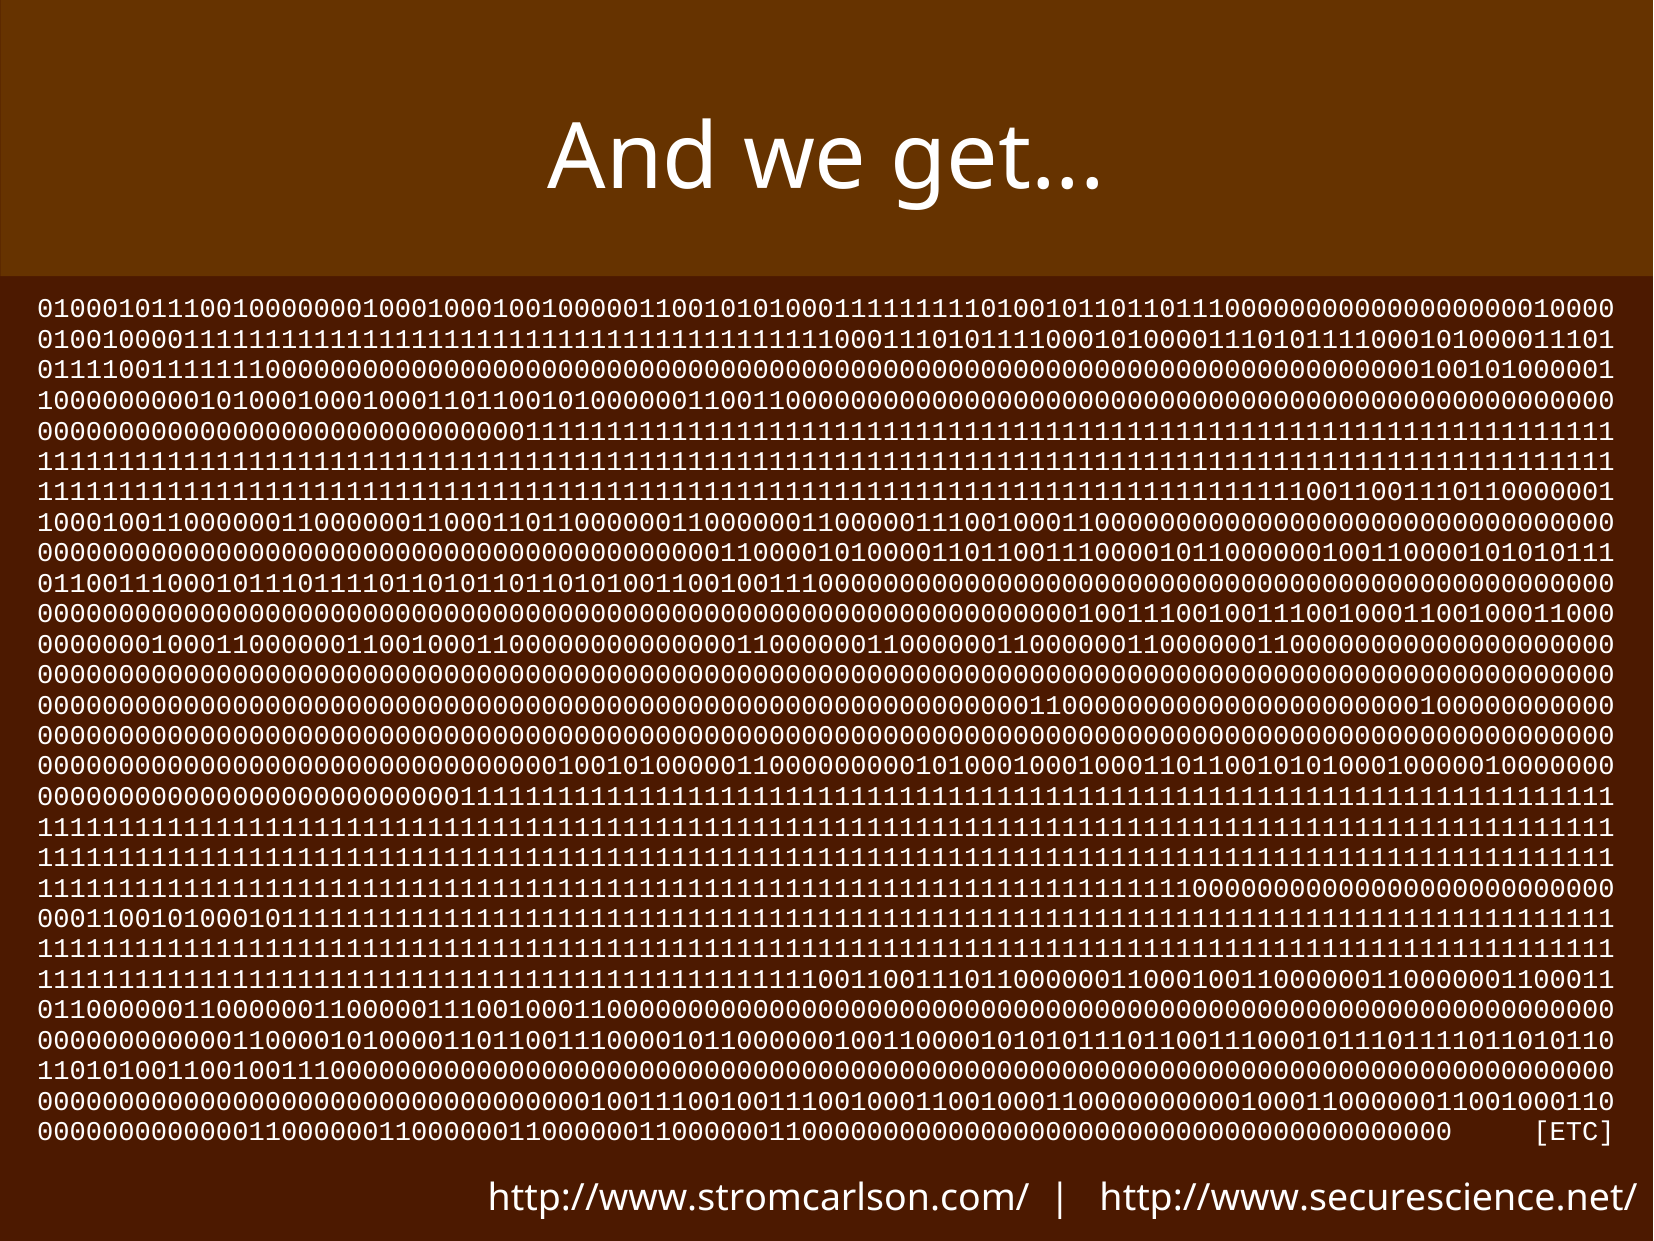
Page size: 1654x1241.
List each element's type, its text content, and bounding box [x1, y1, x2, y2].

text_box 010001011100100000001000100010010000011001010100011111111101001011011011100000000000000000001000001001000011111111111111111111111111111111111111110001110101111000101000011101011110001010000111010111100111111100000000000000000000000000000000000000000000000000000000000000000000000100101000001100000000010100010001000110110010100000011001100000000000000000000000000000000000000000000000000000000000000000000000000000000011111111111111111111111111111111111111111111111111111111111111111111111111111111111111111111111111111111111111111111111111111111111111111111111111111111111111111111111111111111111111111111111111111111111111111111111111111111111111111111111111001100111011000000110001001100000011000000110001101100000011000000110000011100100011000000000000000000000000000000000000000000000000000000000000000000000000001100001010000110110011100001011000000100110000101010111011001110001011101111011010110110101001100100111000000000000000000000000000000000000000000000000000000000000000000000000000000000000000000000000000000000000000001001110010011100100011001000110000000000100011000000110010001100000000000000110000001100000011000000110000001100000000000000000000000000000000000000000000000000000000000000000000000000000000000000000000000000000000000000000000000000000000000000000000000000000000000000000000000000000000001100000000000000000000001000000000000000000000000000000000000000000000000000000000000000000000000000000000000000000000000000000000000000000000000000000000000000000001001010000011000000000101000100010001101100101010001000001000000000000000000000000000000000111111111111111111111111111111111111111111111111111111111111111111111111111111111111111111111111111111111111111111111111111111111111111111111111111111111111111111111111111111111111111111111111111111111111111111111111111111111111111111111111111111111111111111111111111111111111111111111111111111111111111111111111111111111111111111111111000000000000000000000000000001100101000101111111111111111111111111111111111111111111111111111111111111111111111111111111111111111111111111111111111111111111111111111111111111111111111111111111111111111111111111111111111111111111111111111111111111111111111111111111111100110011101100000011000100110000001100000011000110110000001100000011000001110010001100000000000000000000000000000000000000000000000000000000000000000000000000110000101000011011001110000101100000010011000010101011101100111000101110111101101011011010100110010011100000000000000000000000000000000000000000000000000000000000000000000000000000000000000000000000000000000000000000100111001001110010001100100011000000000010001100000011001000110000000000000011000000110000001100000011000000110000000000000000000000000000000000000000 [ETC] [22, 288, 1638, 1115]
title And we get... [82, 49, 1571, 257]
